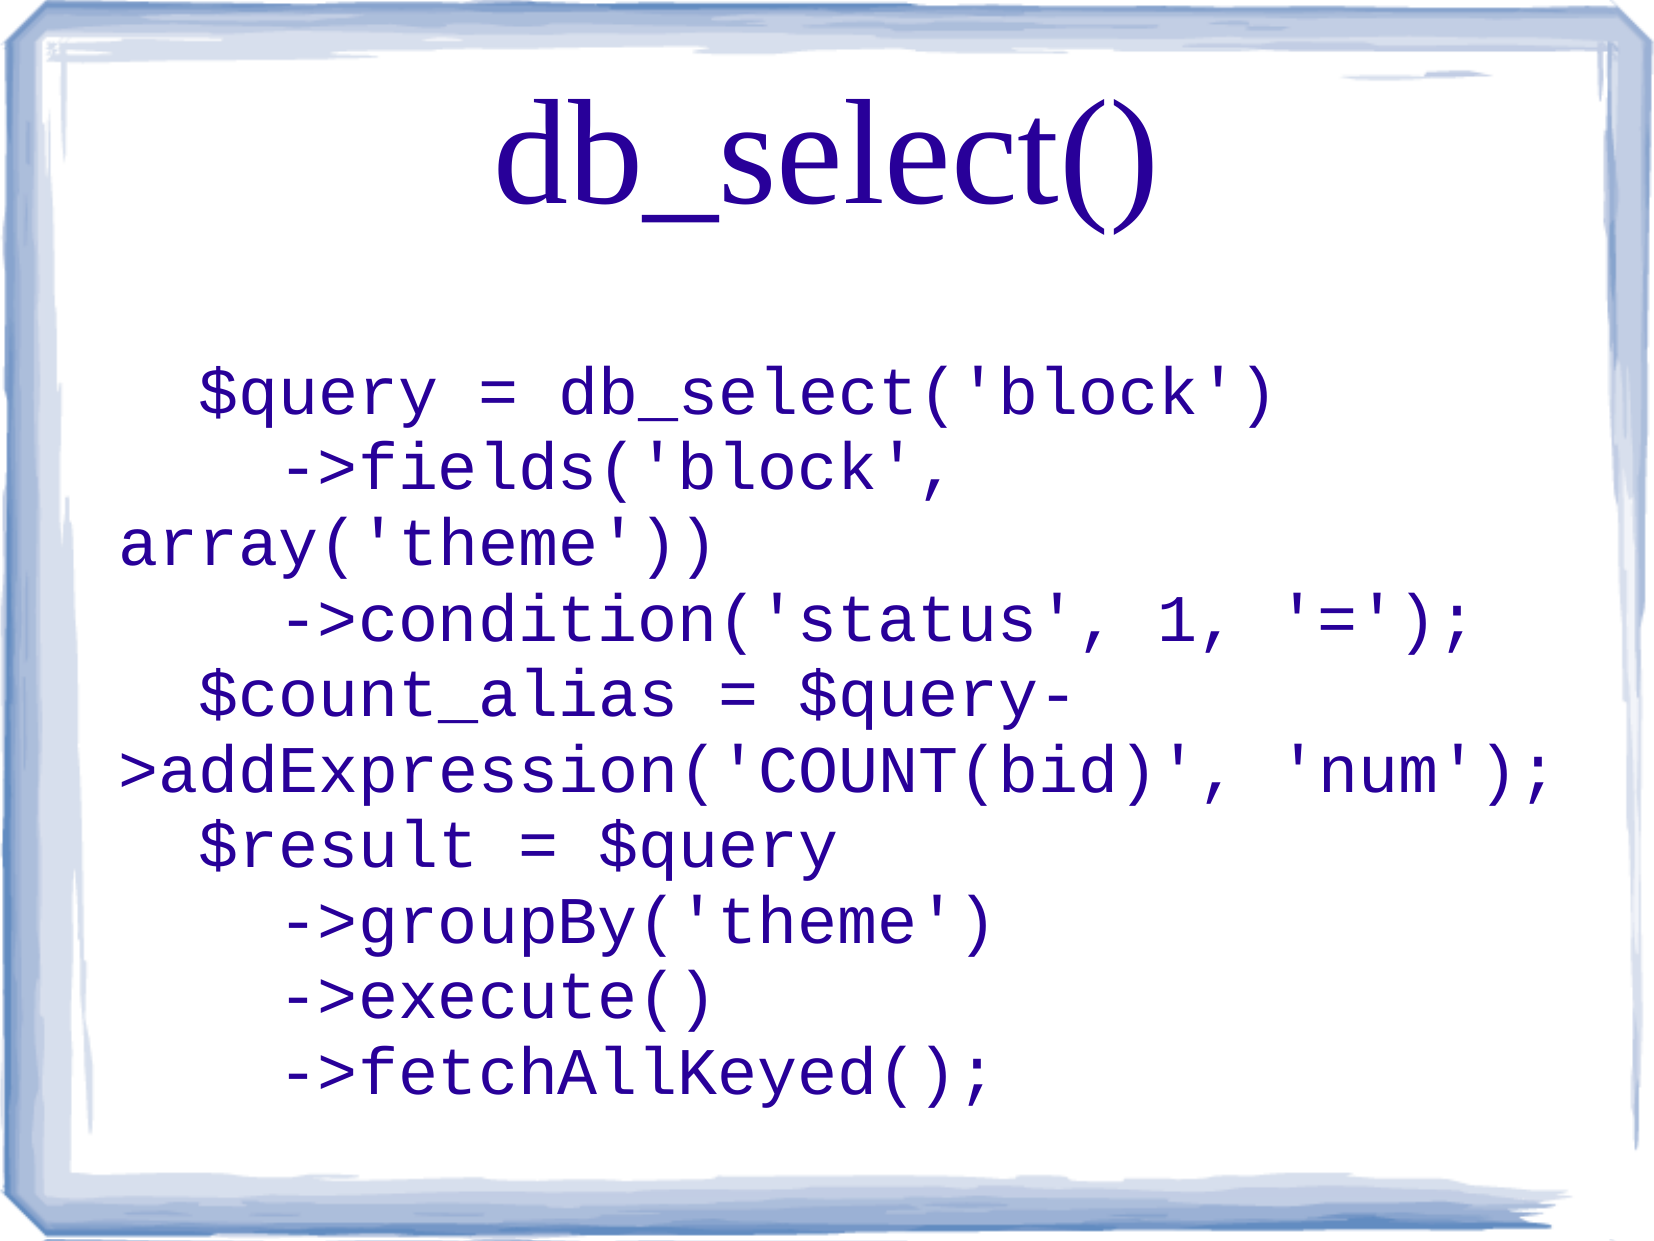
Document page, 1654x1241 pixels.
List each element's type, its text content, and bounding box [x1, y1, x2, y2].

picture [0, 0, 1654, 1241]
subtitle $query = db_select('block') ->fields('block', array('theme')) ->condition('status', 1, '='); $count_alias = $query->addExpression('COUNT(bid)', 'num'); $result = $query ->groupBy('theme') ->execute() ->fetchAllKeyed(); [118, 299, 1571, 1174]
title db_select() [82, 56, 1571, 250]
